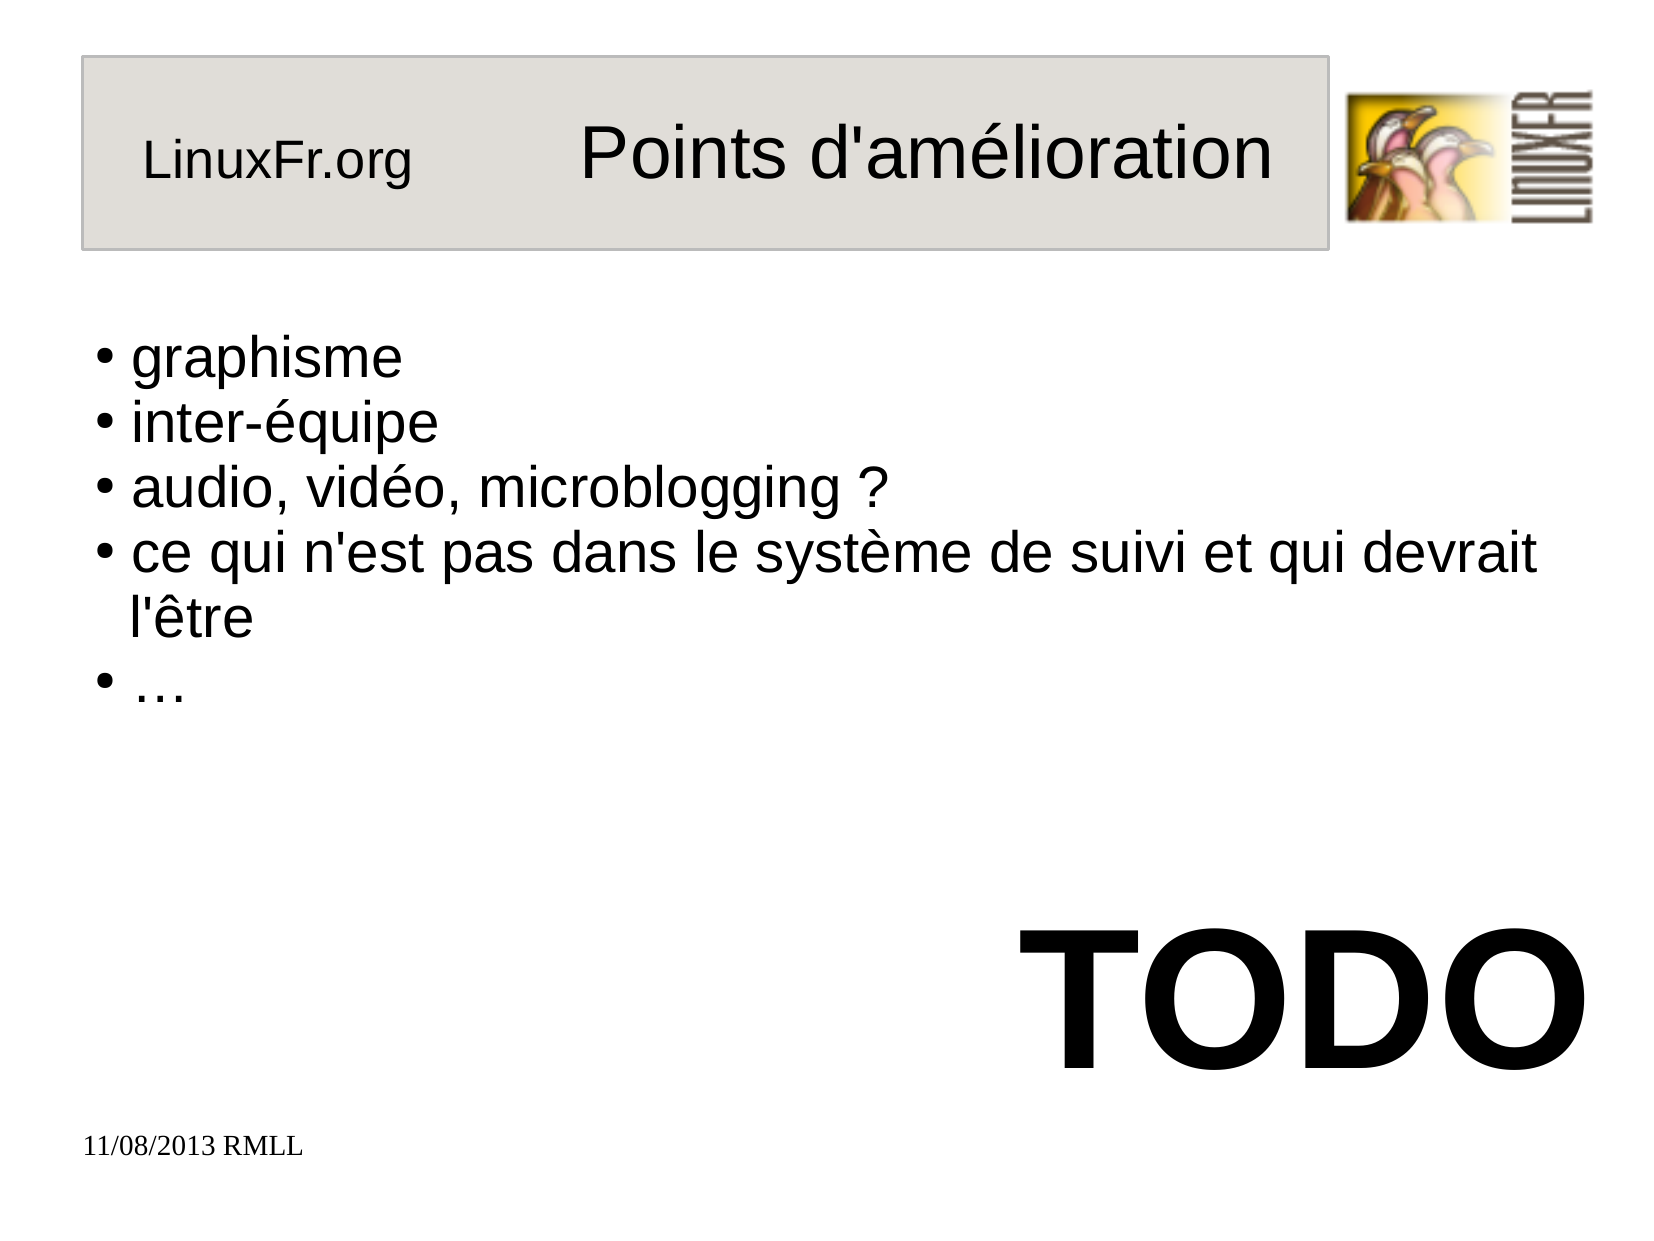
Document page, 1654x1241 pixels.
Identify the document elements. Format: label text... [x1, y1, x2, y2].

text_box TODO [1003, 880, 1506, 1152]
picture [1341, 88, 1601, 229]
title LinuxFr.org Points d'amélioration [82, 56, 1329, 250]
subtitle graphisme inter-équipe audio, vidéo, microblogging ? ce qui n'est pas dans le système de suivi et qui devrait l'être … [59, 324, 1625, 945]
